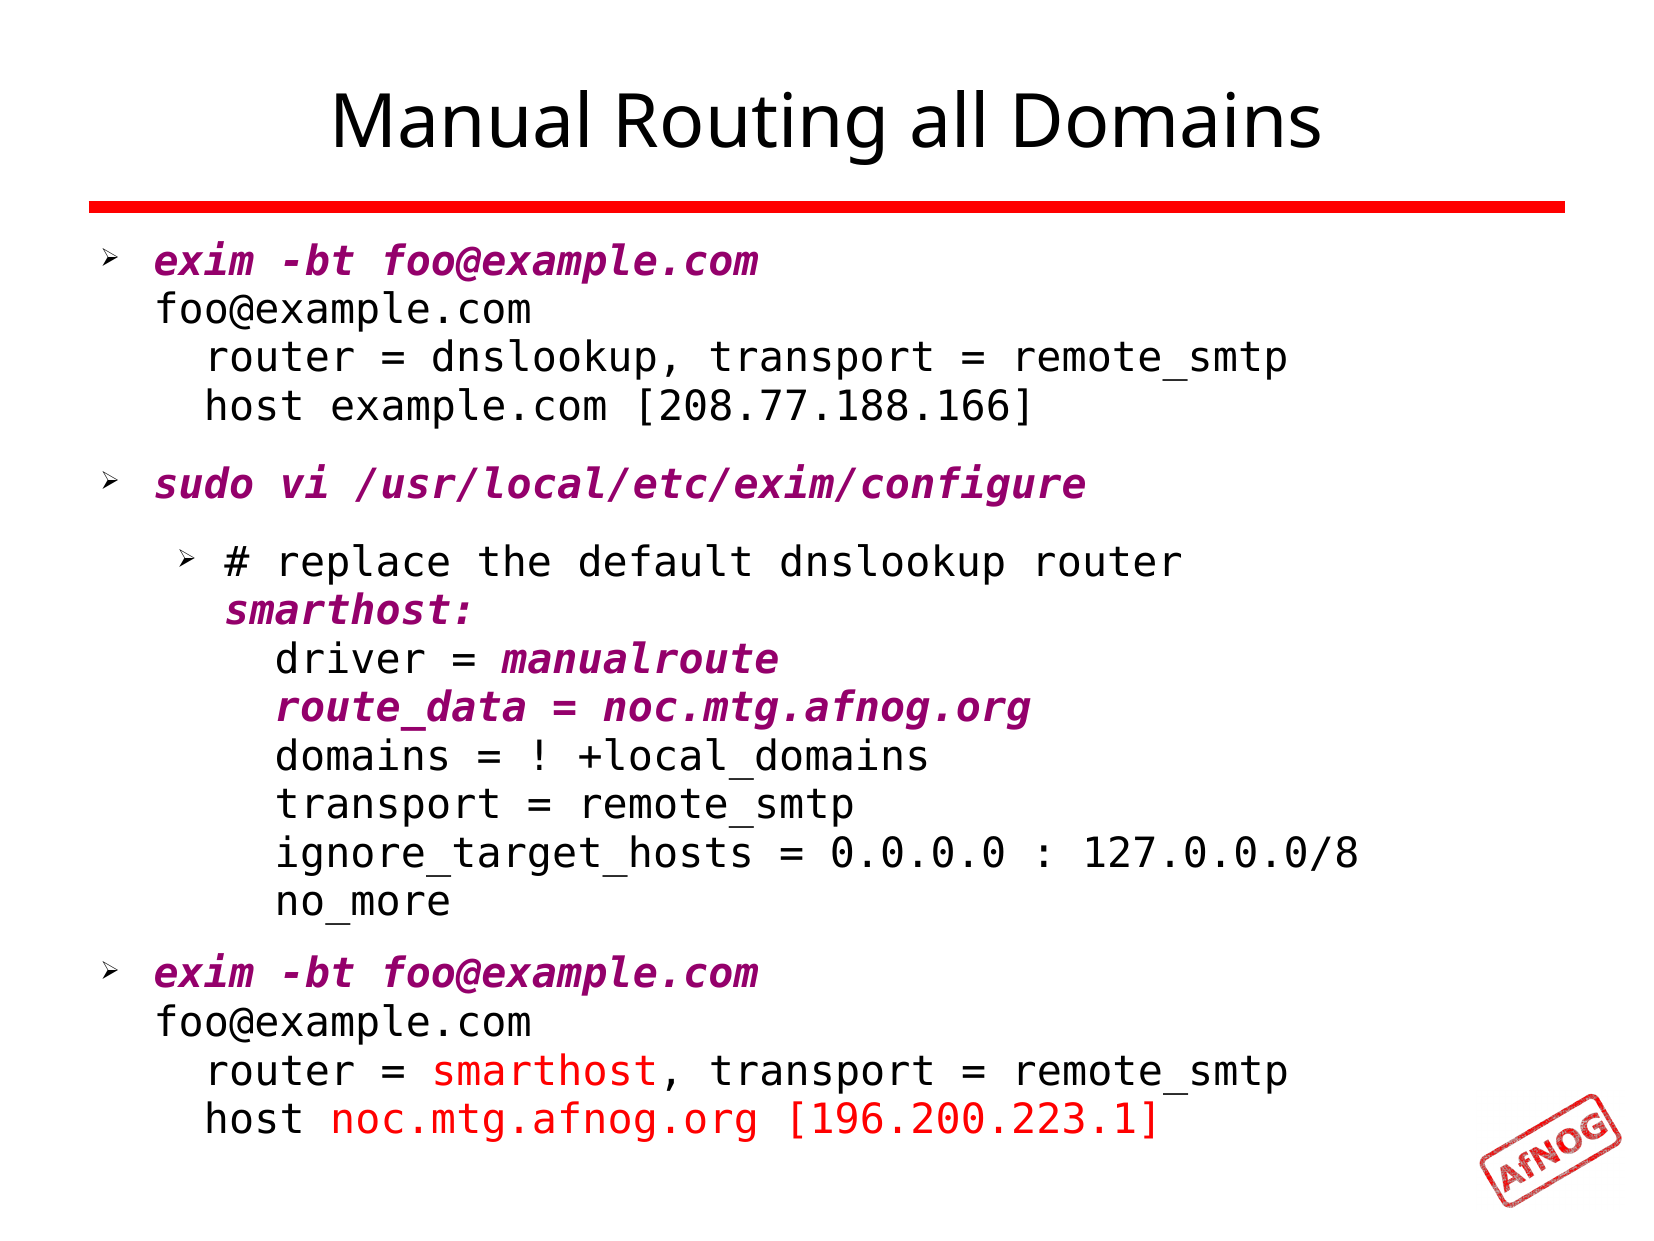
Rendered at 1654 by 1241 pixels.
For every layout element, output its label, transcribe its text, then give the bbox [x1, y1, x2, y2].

list exim -bt foo@example.com foo@example.com router = dnslookup, transport = remote_smtp host example.com [208.77.188.166] sudo vi /usr/local/etc/exim/configure # replace the default dnslookup router smarthost: driver = manualroute route_data = noc.mtg.afnog.org domains = ! +local_domains transport = remote_smtp ignore_target_hosts = 0.0.0.0 : 127.0.0.0/8 no_more exim -bt foo@example.com foo@example.com router = smarthost, transport = remote_smtp host noc.mtg.afnog.org [196.200.223.1] [82, 236, 1571, 1144]
title Manual Routing all Domains [88, 29, 1565, 207]
picture [1476, 1090, 1625, 1211]
